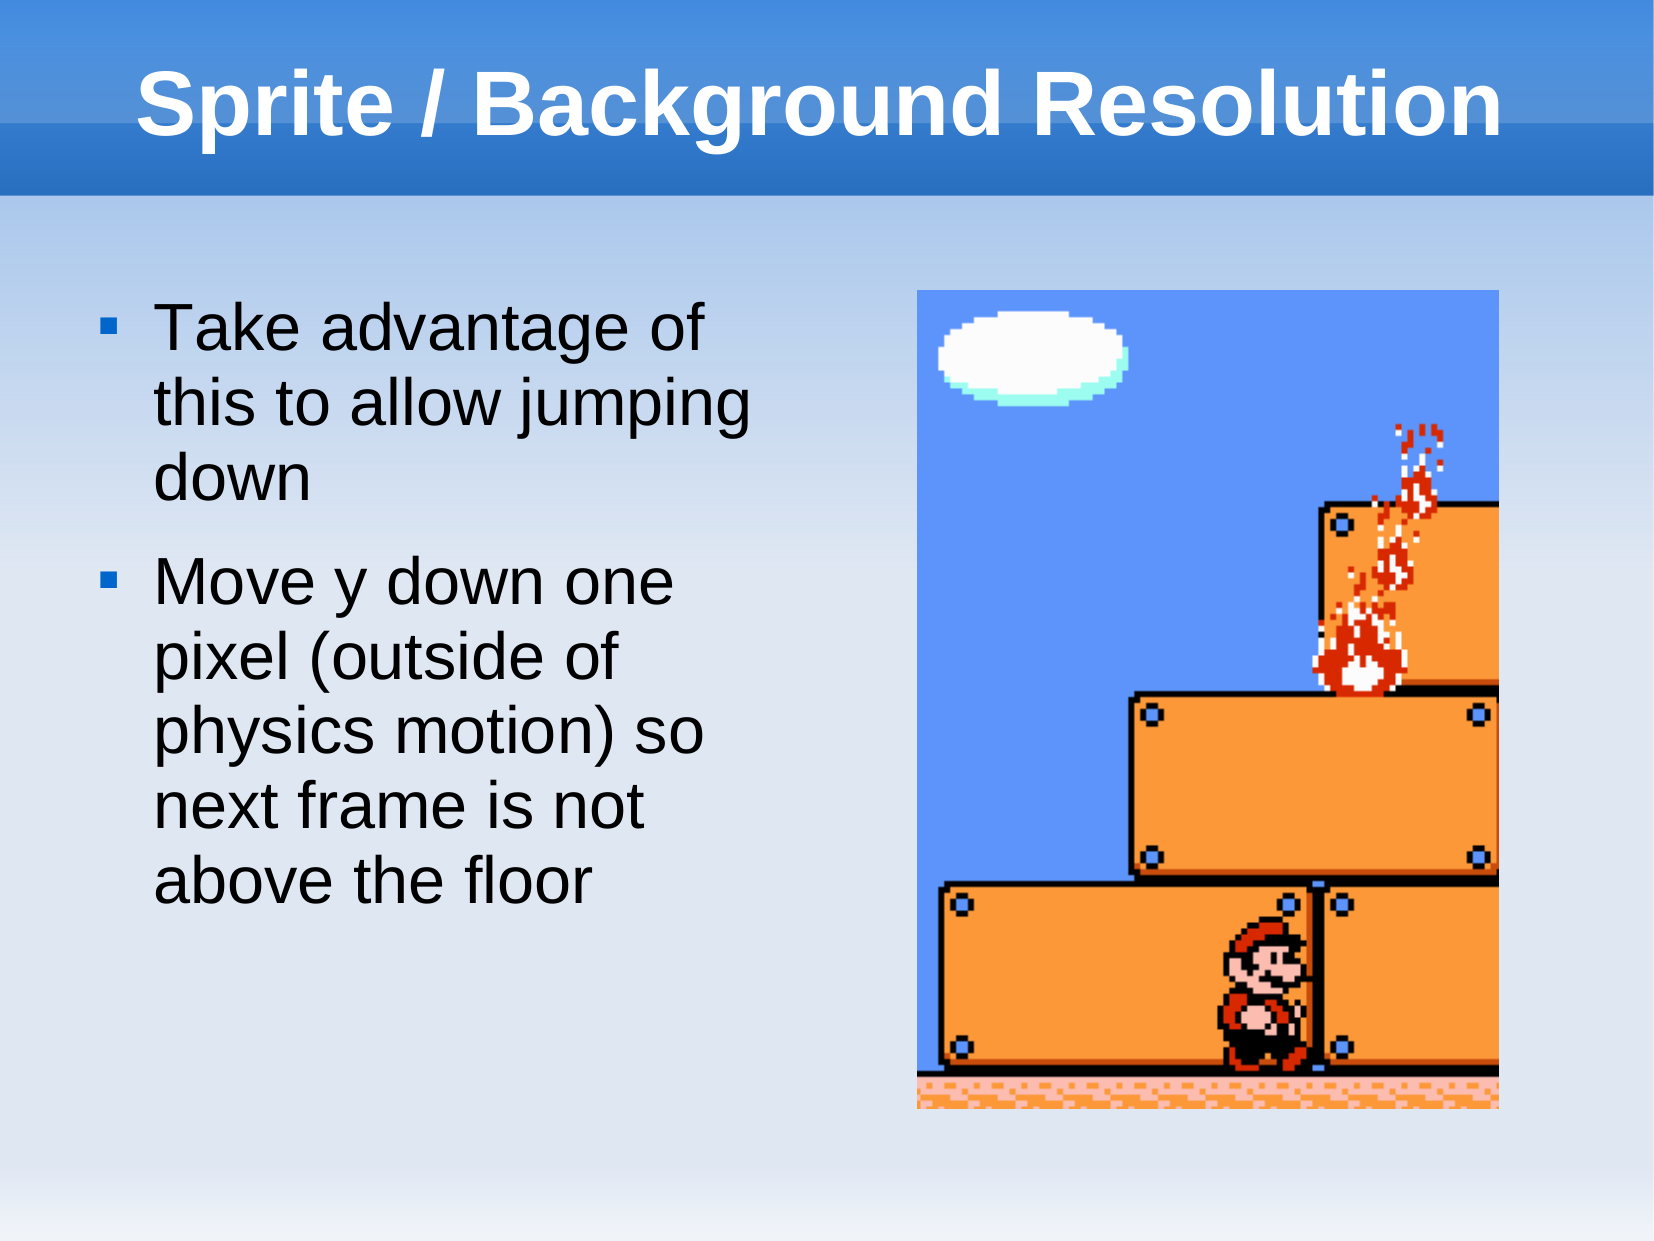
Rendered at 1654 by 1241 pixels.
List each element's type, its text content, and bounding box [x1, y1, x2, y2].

title Sprite / Background Resolution [76, 0, 1565, 208]
picture [0, 0, 1654, 1241]
list Take advantage of this to allow jumping down Move y down one pixel (outside of physics motion) so next frame is not above the floor [82, 290, 809, 1143]
